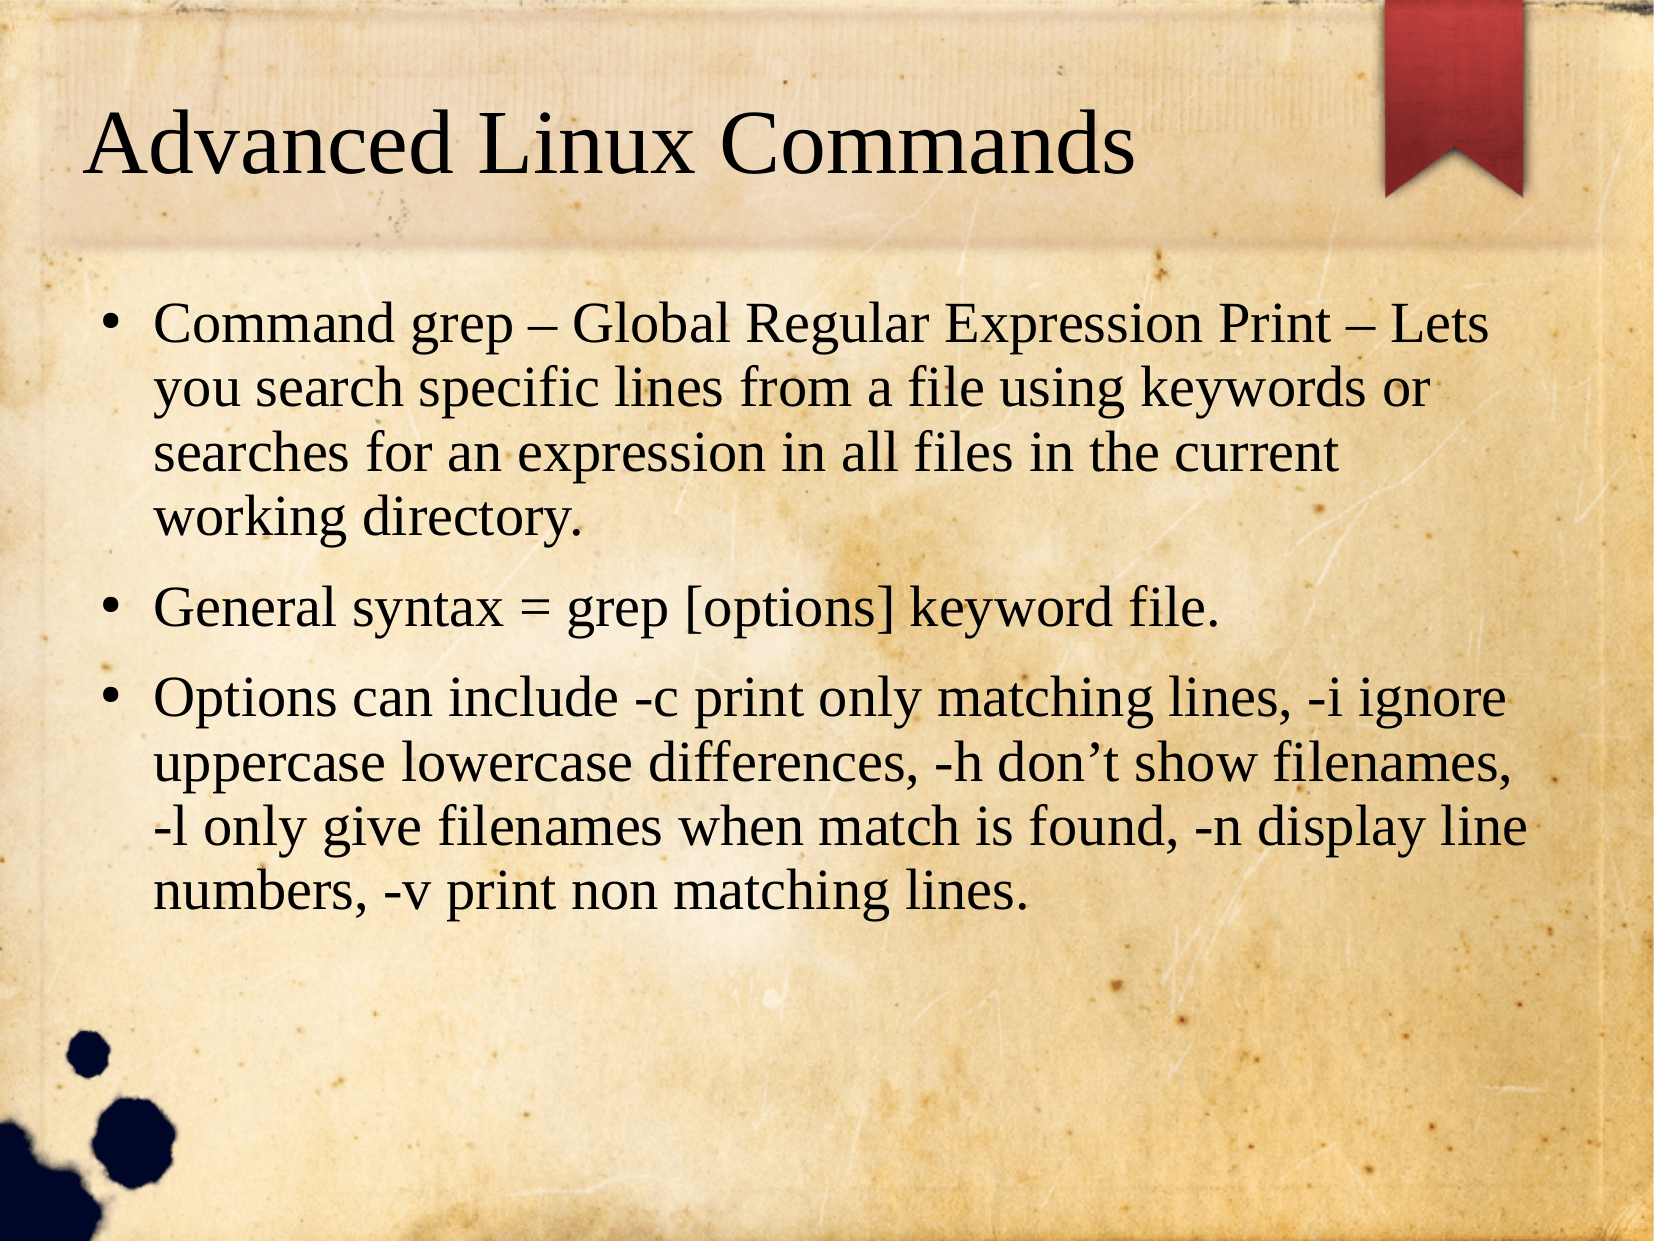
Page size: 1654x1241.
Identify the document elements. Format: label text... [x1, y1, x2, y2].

title Advanced Linux Commands [82, 49, 1347, 237]
list Command grep – Global Regular Expression Print – Lets you search specific lines from a file using keywords or searches for an expression in all files in the current working directory. General syntax = grep [options] keyword file. Options can include -c print only matching lines, -i ignore uppercase lowercase differences, -h don’t show filenames, -l only give filenames when match is found, -n display line numbers, -v print non matching lines. [82, 290, 1538, 1010]
picture [0, 0, 1654, 1241]
